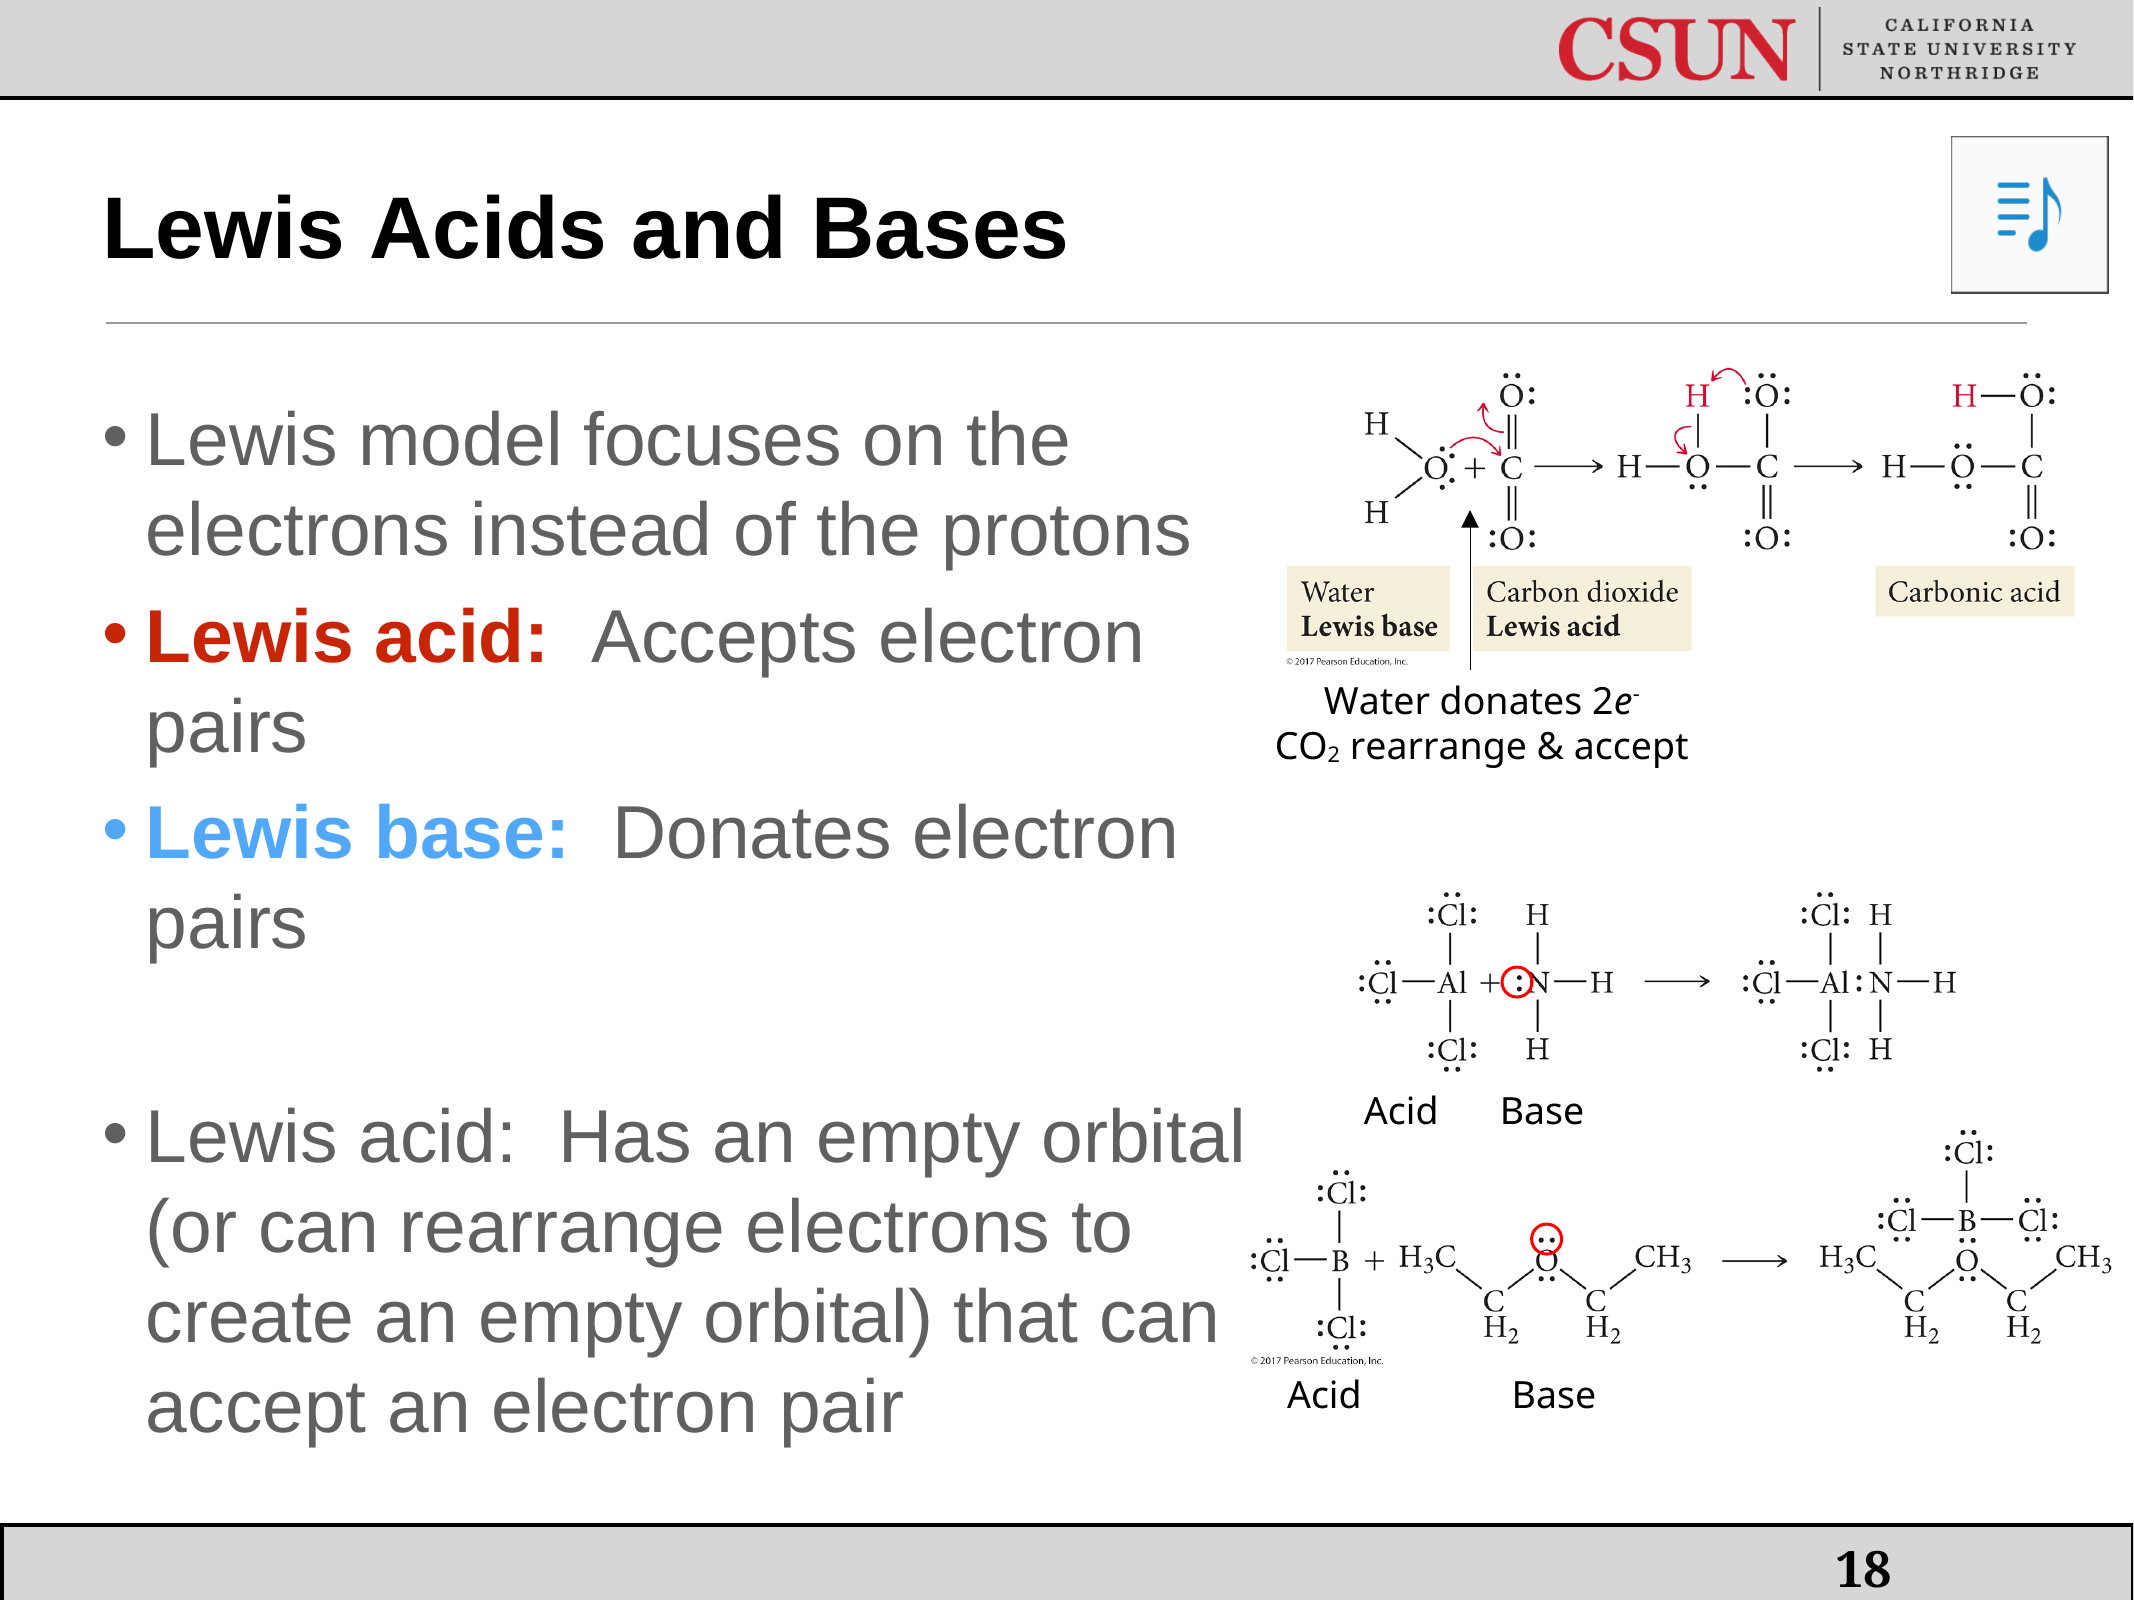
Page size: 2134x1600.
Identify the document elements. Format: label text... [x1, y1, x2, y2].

picture [1280, 361, 2081, 671]
text_box Base [1485, 1080, 1621, 1151]
text_box Base [1496, 1363, 1632, 1435]
text_box [1950, 135, 2110, 295]
text_box Acid [1349, 1080, 1485, 1151]
picture [1244, 885, 2118, 1370]
picture [1559, 7, 2076, 91]
text_box Acid [1272, 1363, 1408, 1435]
text_box Water donates 2e- CO2 rearrange & accept [1260, 669, 1756, 781]
list Lewis model focuses on the electrons instead of the protons Lewis acid: Accepts electron pairs Lewis base: Donates electron pairs Lewis acid: Has an empty orbital (or can rearrange electrons to create an empty orbital) that can accept an electron pair [93, 382, 1286, 1600]
title Lewis Acids and Bases [93, 105, 2040, 285]
